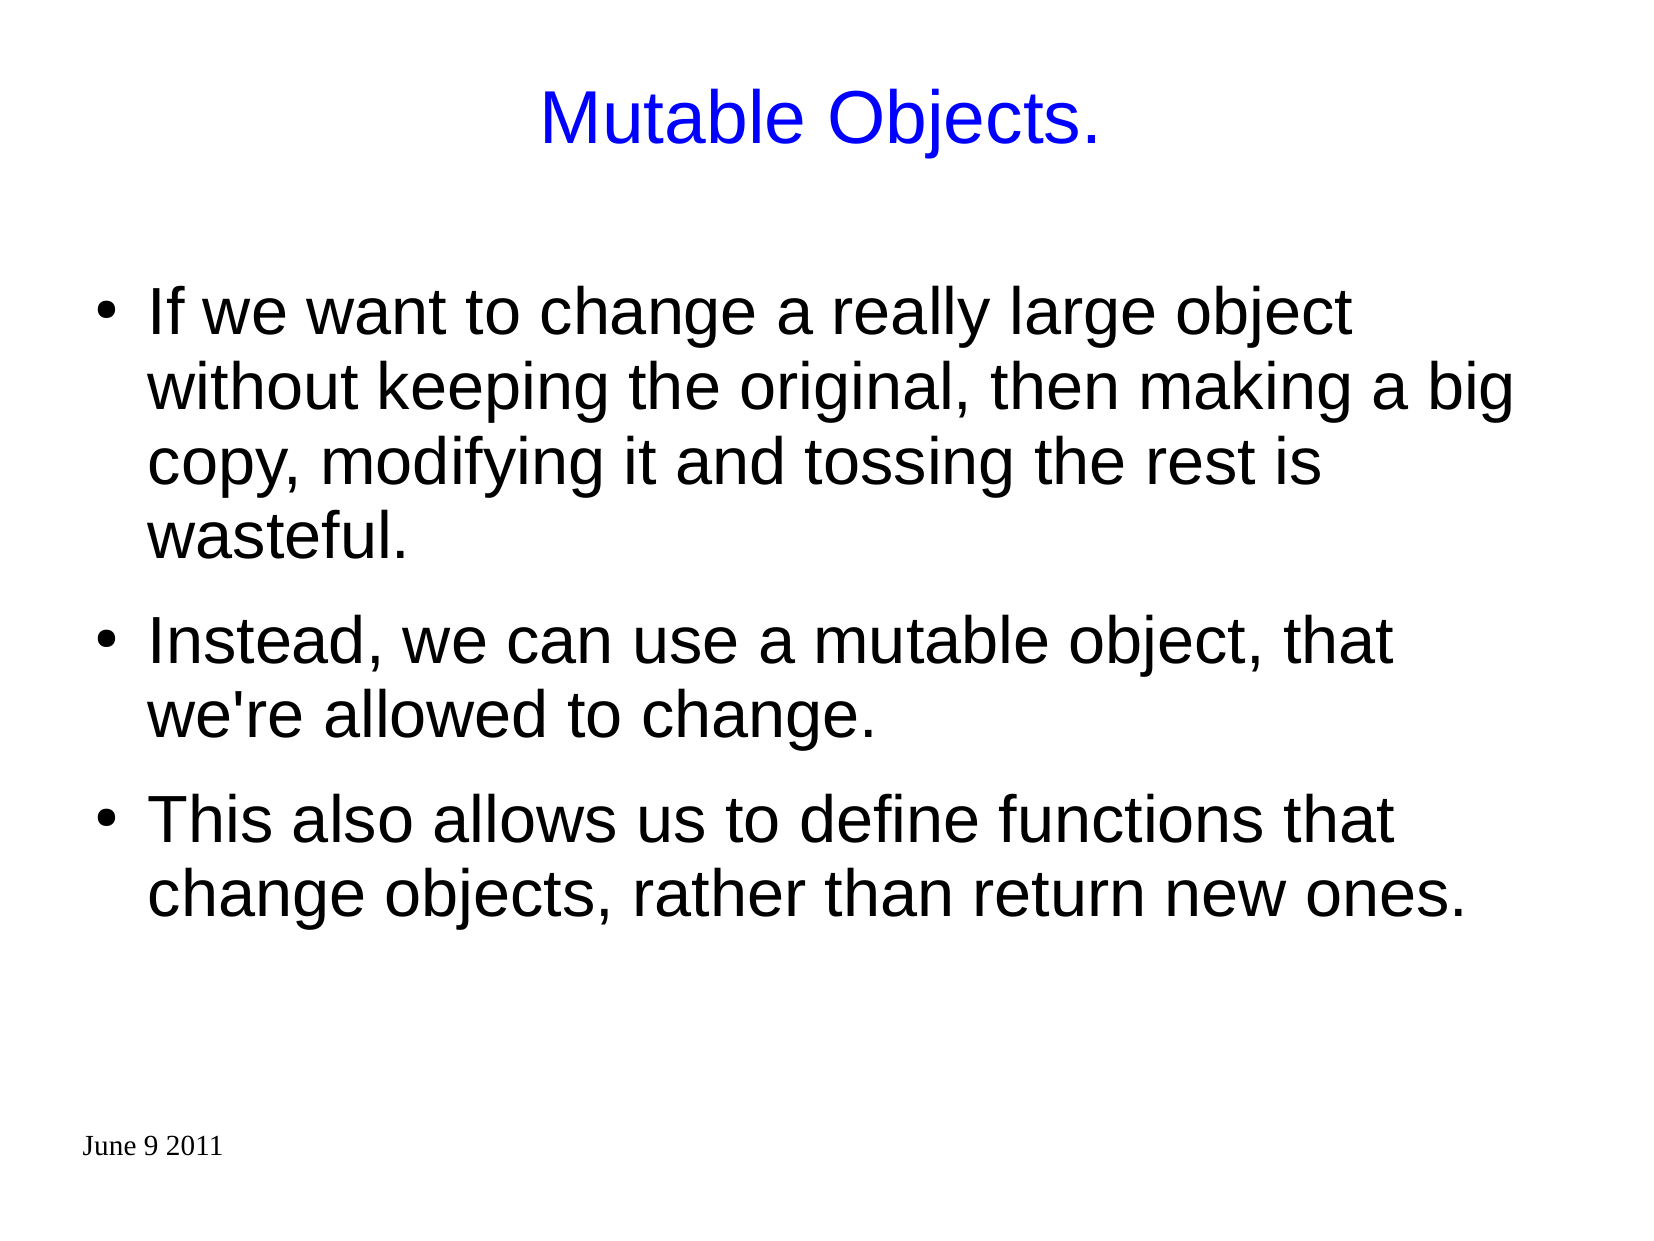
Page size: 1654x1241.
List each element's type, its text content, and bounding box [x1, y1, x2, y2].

list If we want to change a really large object without keeping the original, then making a big copy, modifying it and tossing the rest is wasteful. Instead, we can use a mutable object, that we're allowed to change. This also allows us to define functions that change objects, rather than return new ones. [76, 274, 1565, 1093]
title Mutable Objects. [76, 58, 1565, 178]
